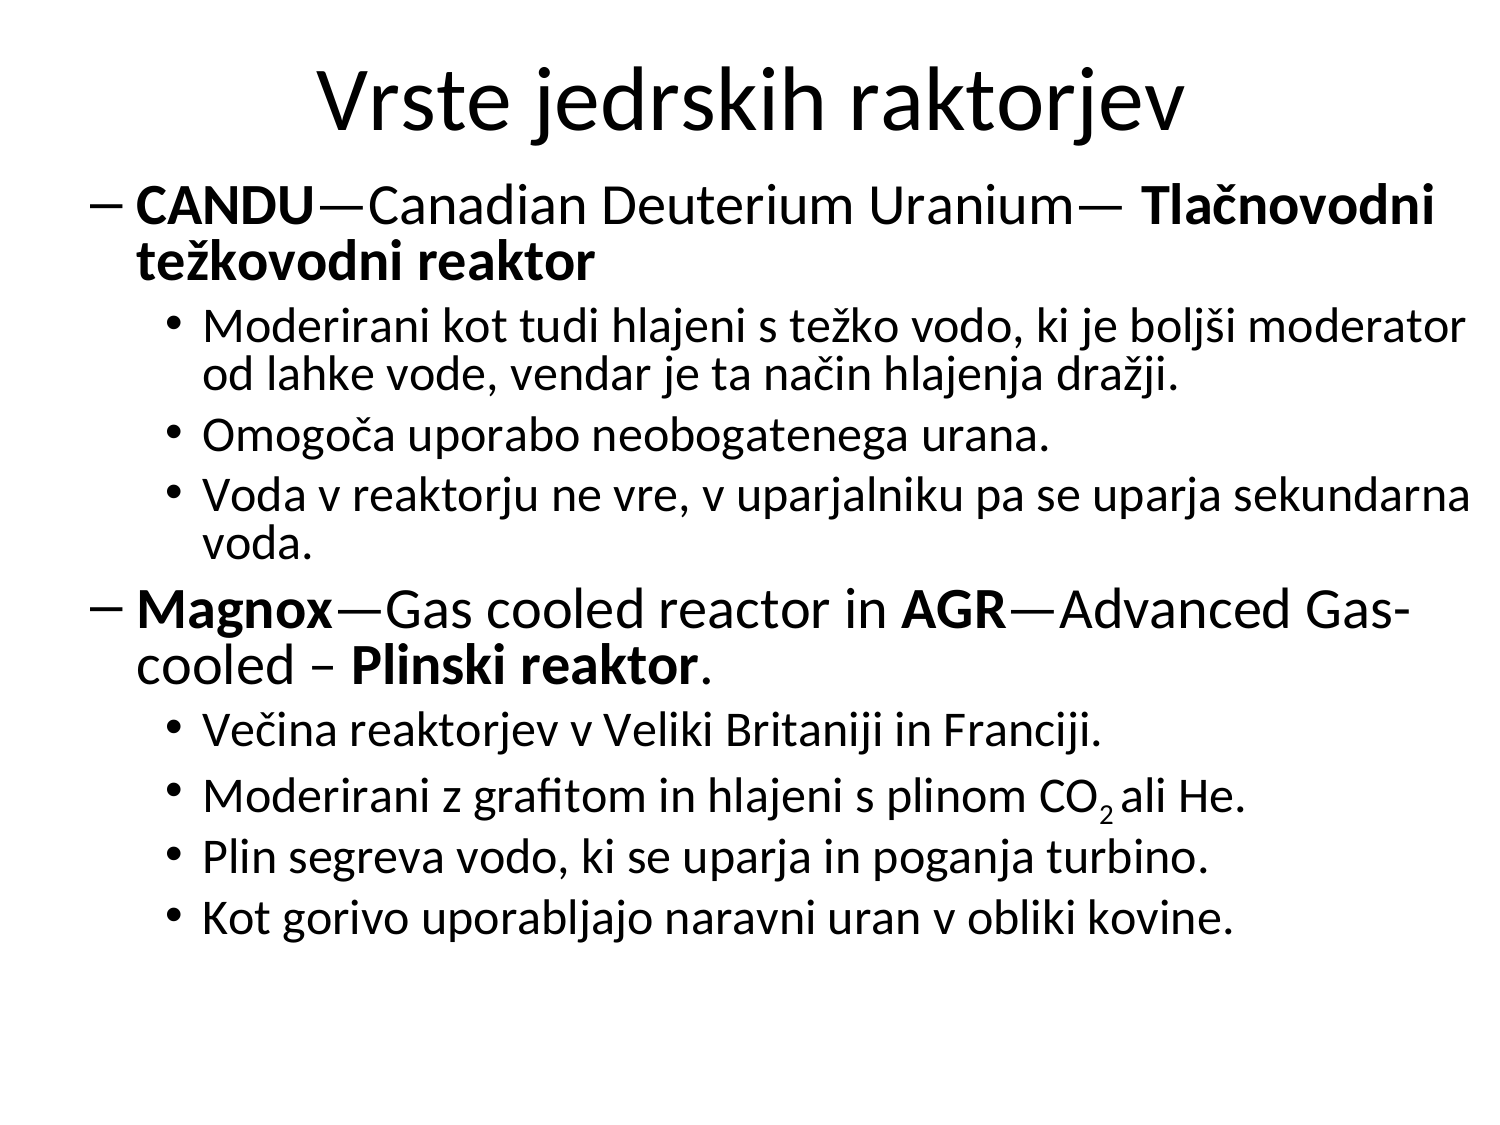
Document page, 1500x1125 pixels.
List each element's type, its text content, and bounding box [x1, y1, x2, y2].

text_box Vrste jedrskih raktorjev [76, 0, 1427, 172]
text_box CANDU—Canadian Deuterium Uranium— Tlačnovodni težkovodni reaktor Moderirani kot tudi hlajeni s težko vodo, ki je boljši moderator od lahke vode, vendar je ta način hlajenja dražji. Omogoča uporabo neobogatenega urana. Voda v reaktorju ne vre, v uparjalniku pa se uparja sekundarna voda. Magnox—Gas cooled reactor in AGR—Advanced Gas-cooled – Plinski reaktor. Večina reaktorjev v Veliki Britaniji in Franciji. Moderirani z grafitom in hlajeni s plinom CO2 ali He. Plin segreva vodo, ki se uparja in poganja turbino. Kot gorivo uporabljajo naravni uran v obliki kovine. [0, 172, 1500, 1125]
